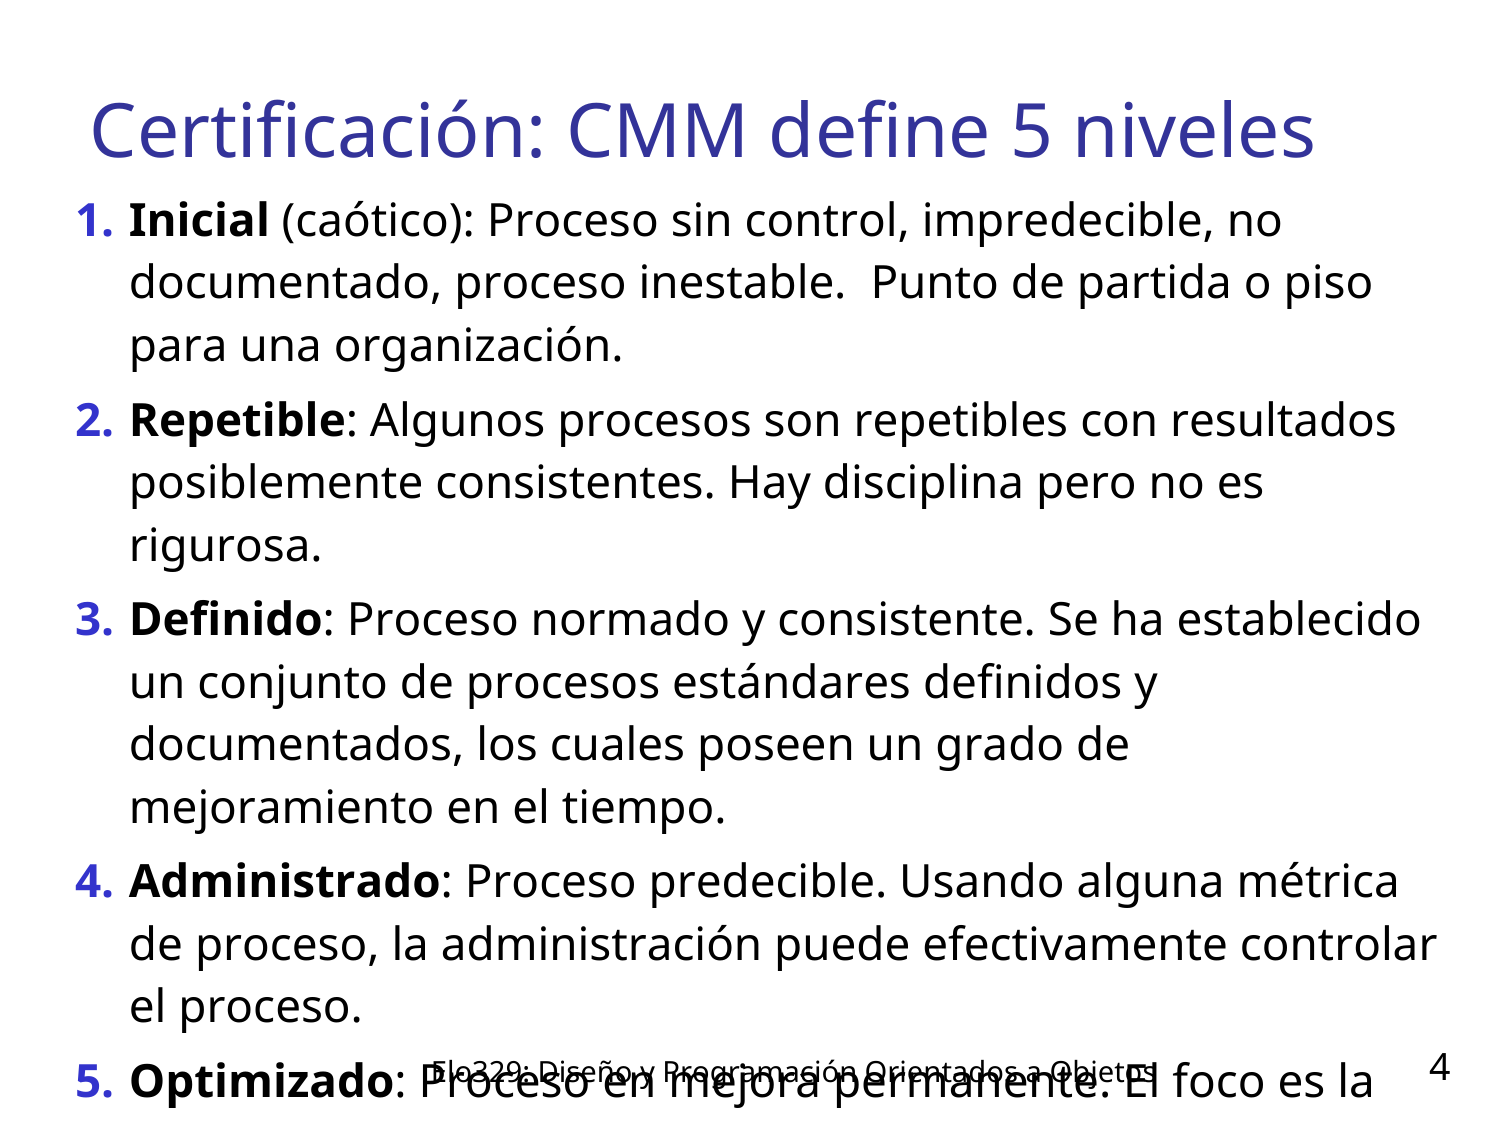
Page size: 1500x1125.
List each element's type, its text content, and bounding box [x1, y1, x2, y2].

list Inicial (caótico): Proceso sin control, impredecible, no documentado, proceso inestable. Punto de partida o piso para una organización. Repetible: Algunos procesos son repetibles con resultados posiblemente consistentes. Hay disciplina pero no es rigurosa. Definido: Proceso normado y consistente. Se ha establecido un conjunto de procesos estándares definidos y documentados, los cuales poseen un grado de mejoramiento en el tiempo. Administrado: Proceso predecible. Usando alguna métrica de proceso, la administración puede efectivamente controlar el proceso. Optimizado: Proceso en mejora permanente. El foco es la mejora continua del desempeño del proceso. [75, 187, 1446, 1036]
title Certificación: CMM define 5 niveles [75, 10, 1449, 188]
